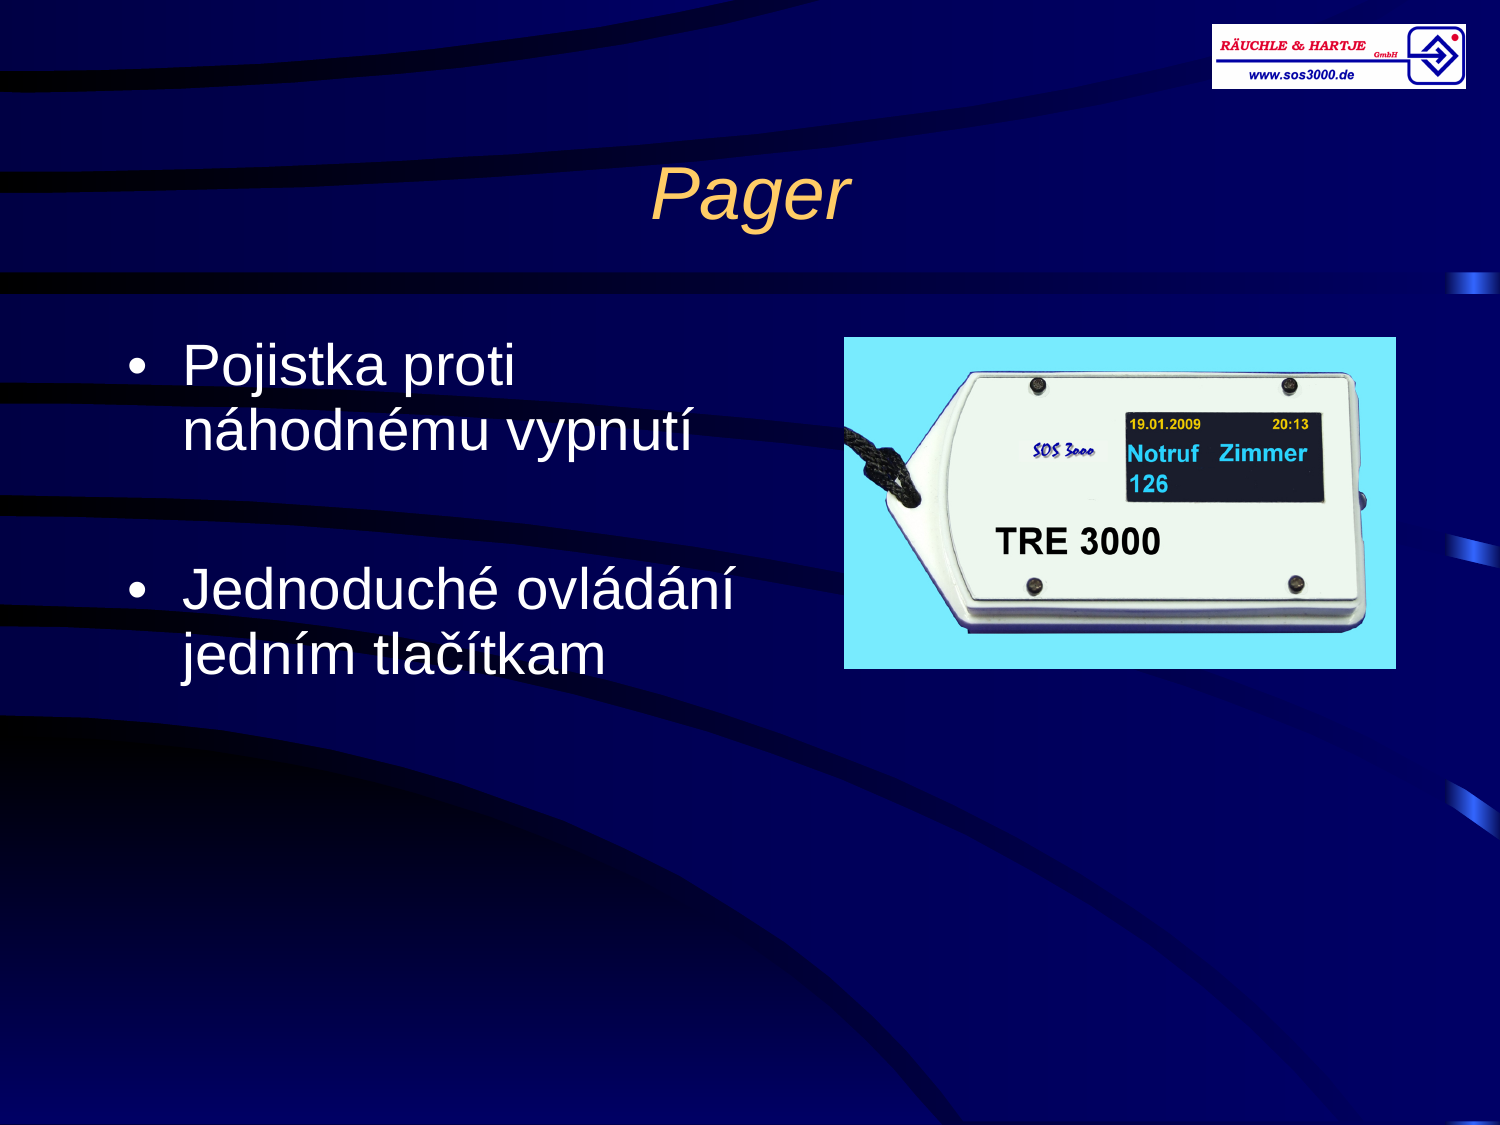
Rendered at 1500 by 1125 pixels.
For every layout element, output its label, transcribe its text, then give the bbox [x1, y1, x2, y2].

picture [844, 337, 1396, 669]
title Pager [112, 99, 1388, 288]
list Pojistka proti náhodnému vypnutí Jednoduché ovládání jedním tlačítkam [112, 324, 798, 1071]
picture [1212, 24, 1466, 89]
